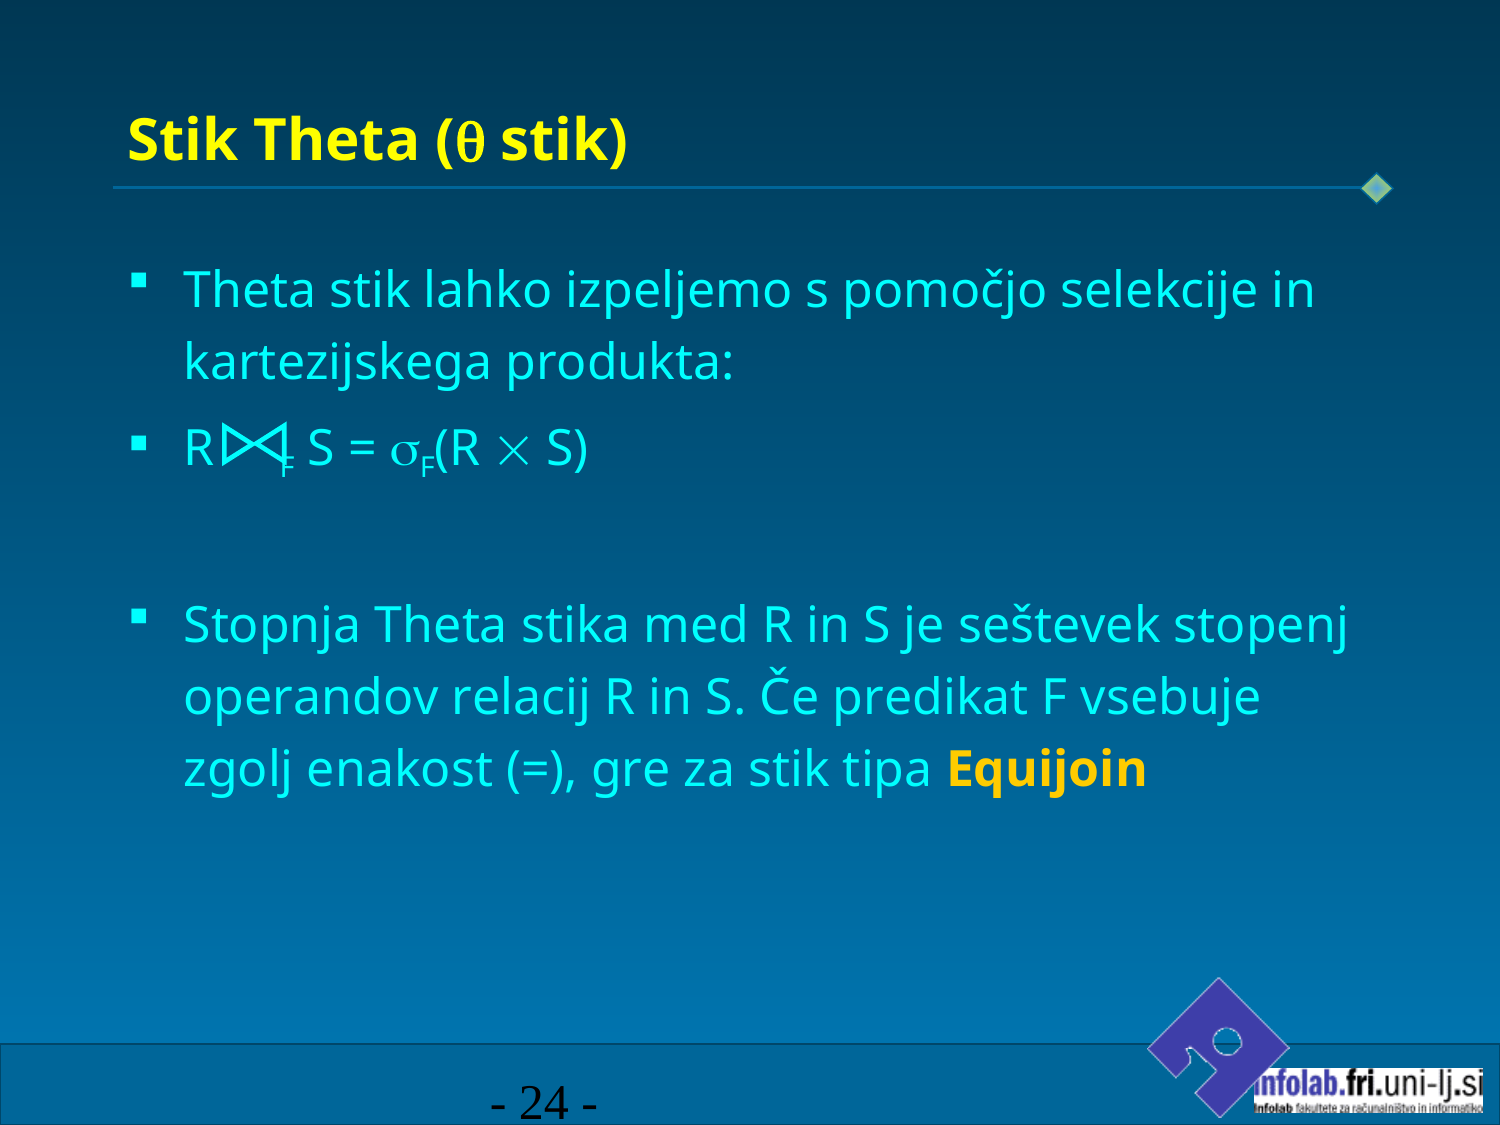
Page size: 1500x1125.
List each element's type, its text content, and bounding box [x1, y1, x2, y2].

picture [1149, 978, 1482, 1117]
title Stik Theta ( stik) [112, 94, 1388, 181]
list Theta stik lahko izpeljemo s pomočjo selekcije in kartezijskega produkta: R F S = F(R  S) Stopnja Theta stika med R in S je seštevek stopenj operandov relacij R in S. Če predikat F vsebuje zgolj enakost (=), gre za stik tipa Equijoin [112, 237, 1388, 963]
